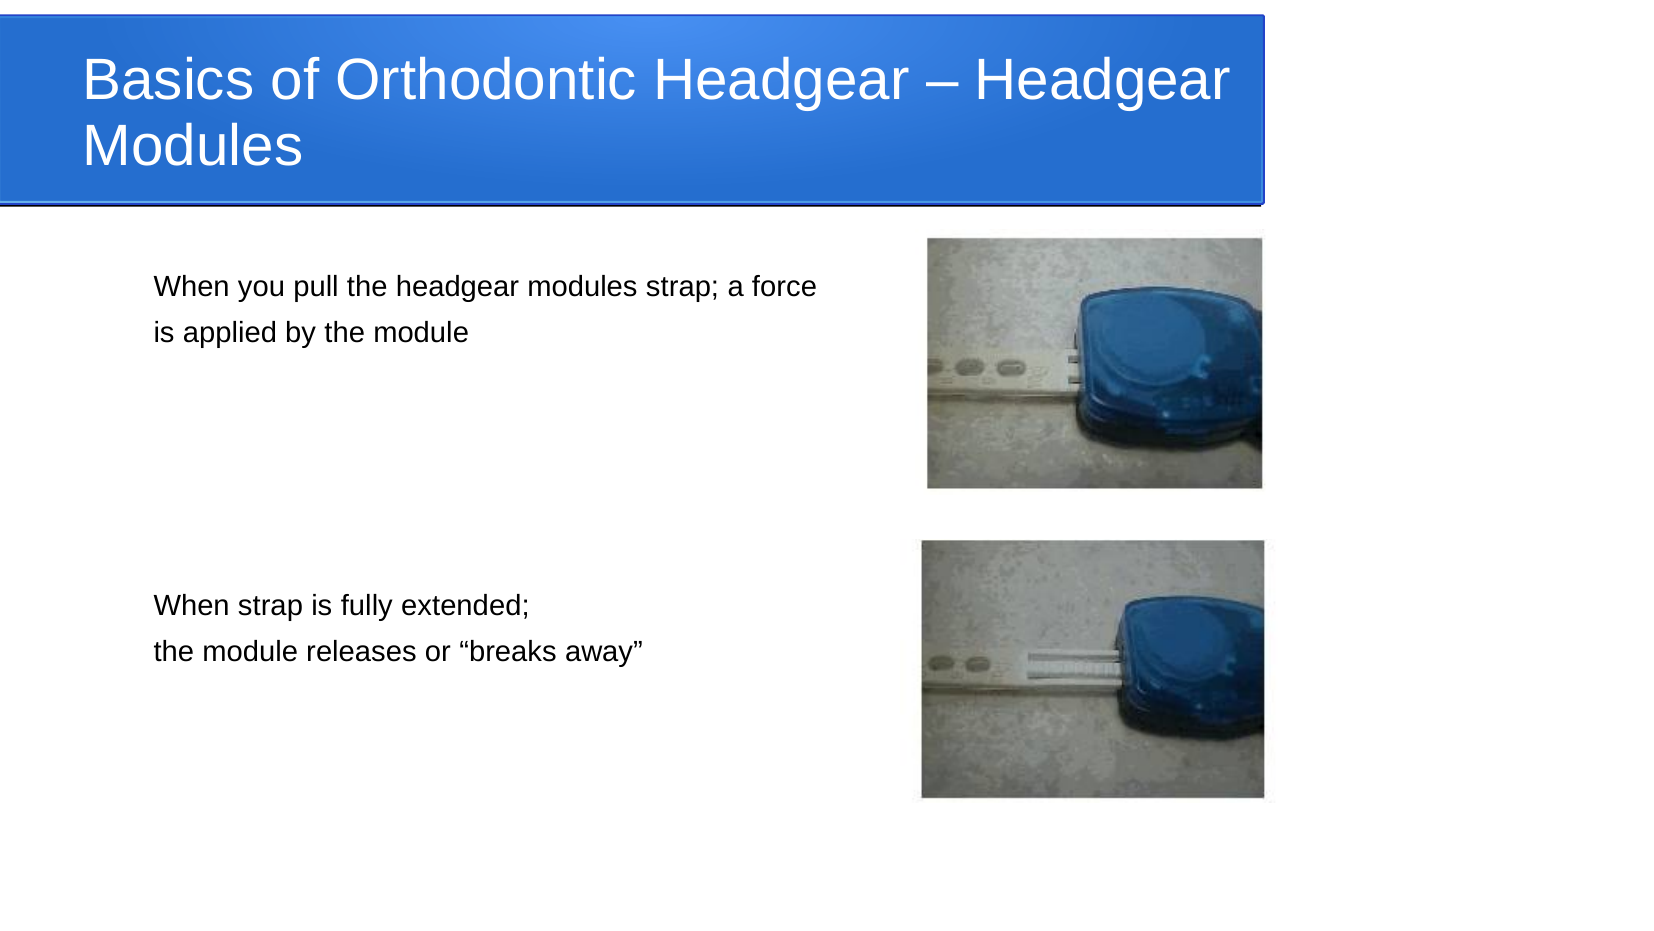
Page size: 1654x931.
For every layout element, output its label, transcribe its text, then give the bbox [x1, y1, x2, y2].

title Basics of Orthodontic Headgear – Headgear Modules [82, 35, 1235, 189]
picture [900, 539, 1288, 803]
picture [915, 229, 1275, 496]
list When you pull the headgear modules strap; a force is applied by the module When strap is fully extended; the module releases or “breaks away” [82, 224, 1571, 764]
